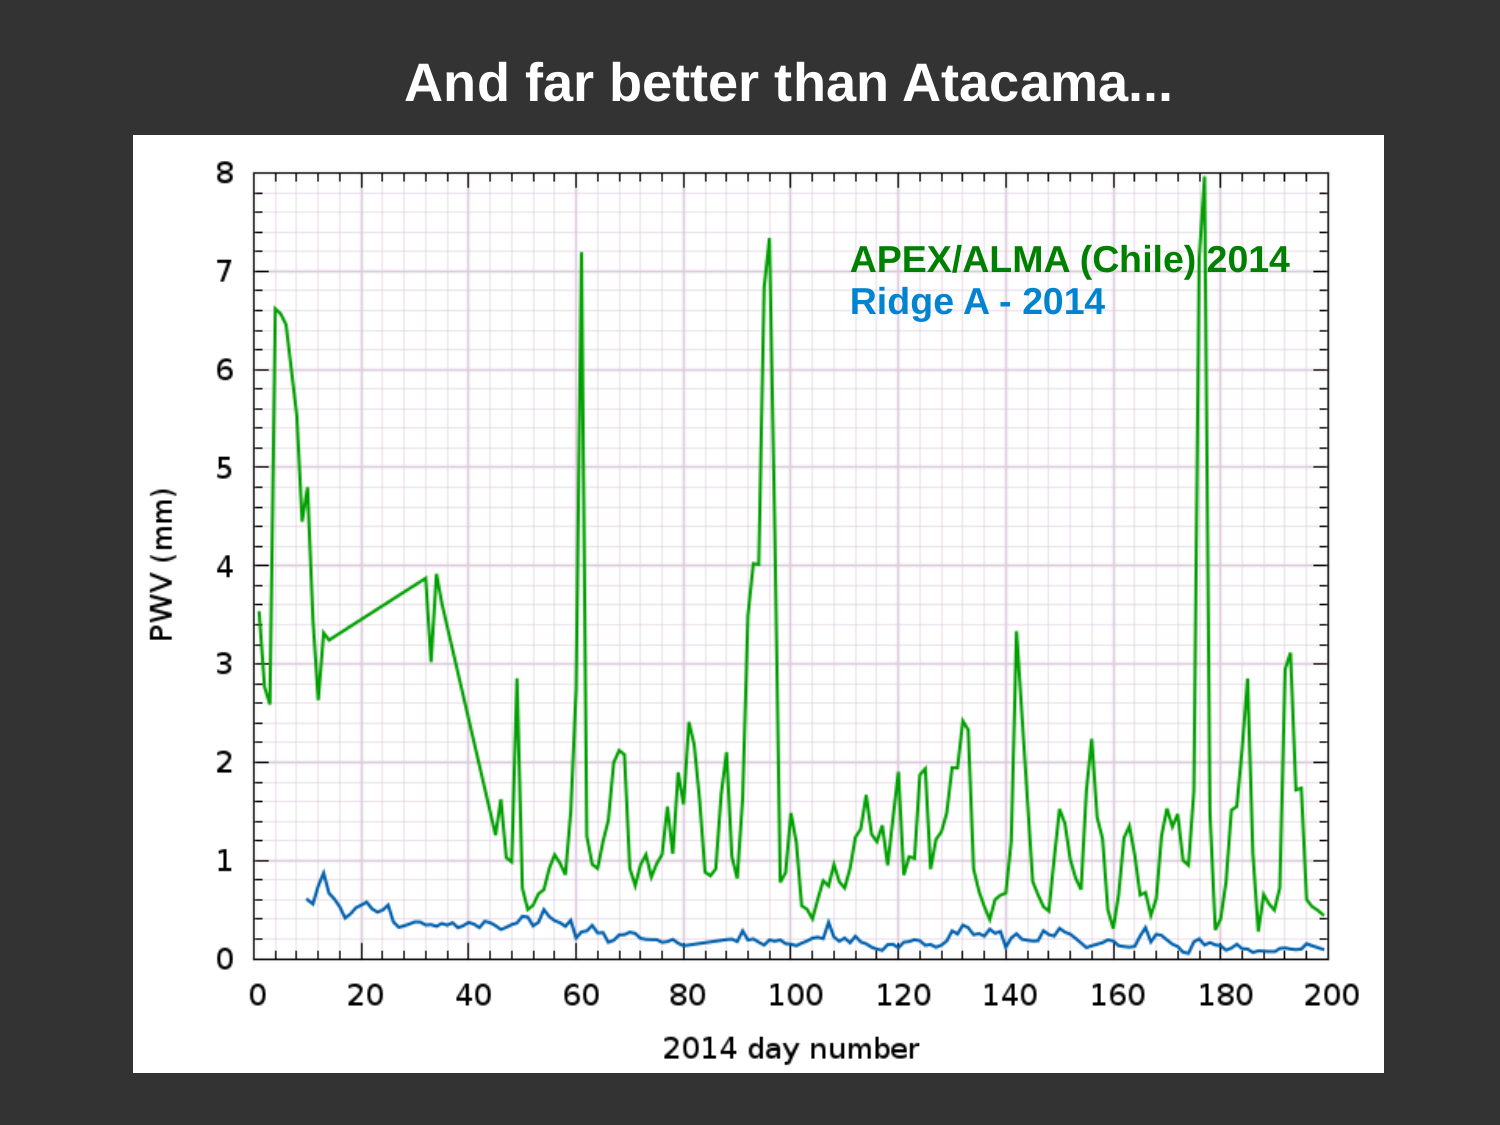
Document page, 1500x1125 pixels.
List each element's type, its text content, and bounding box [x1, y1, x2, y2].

picture [133, 135, 1384, 1073]
text_box And far better than Atacama... [390, 44, 1190, 121]
text_box APEX/ALMA (Chile) 2014 Ridge A - 2014 [835, 231, 1306, 330]
